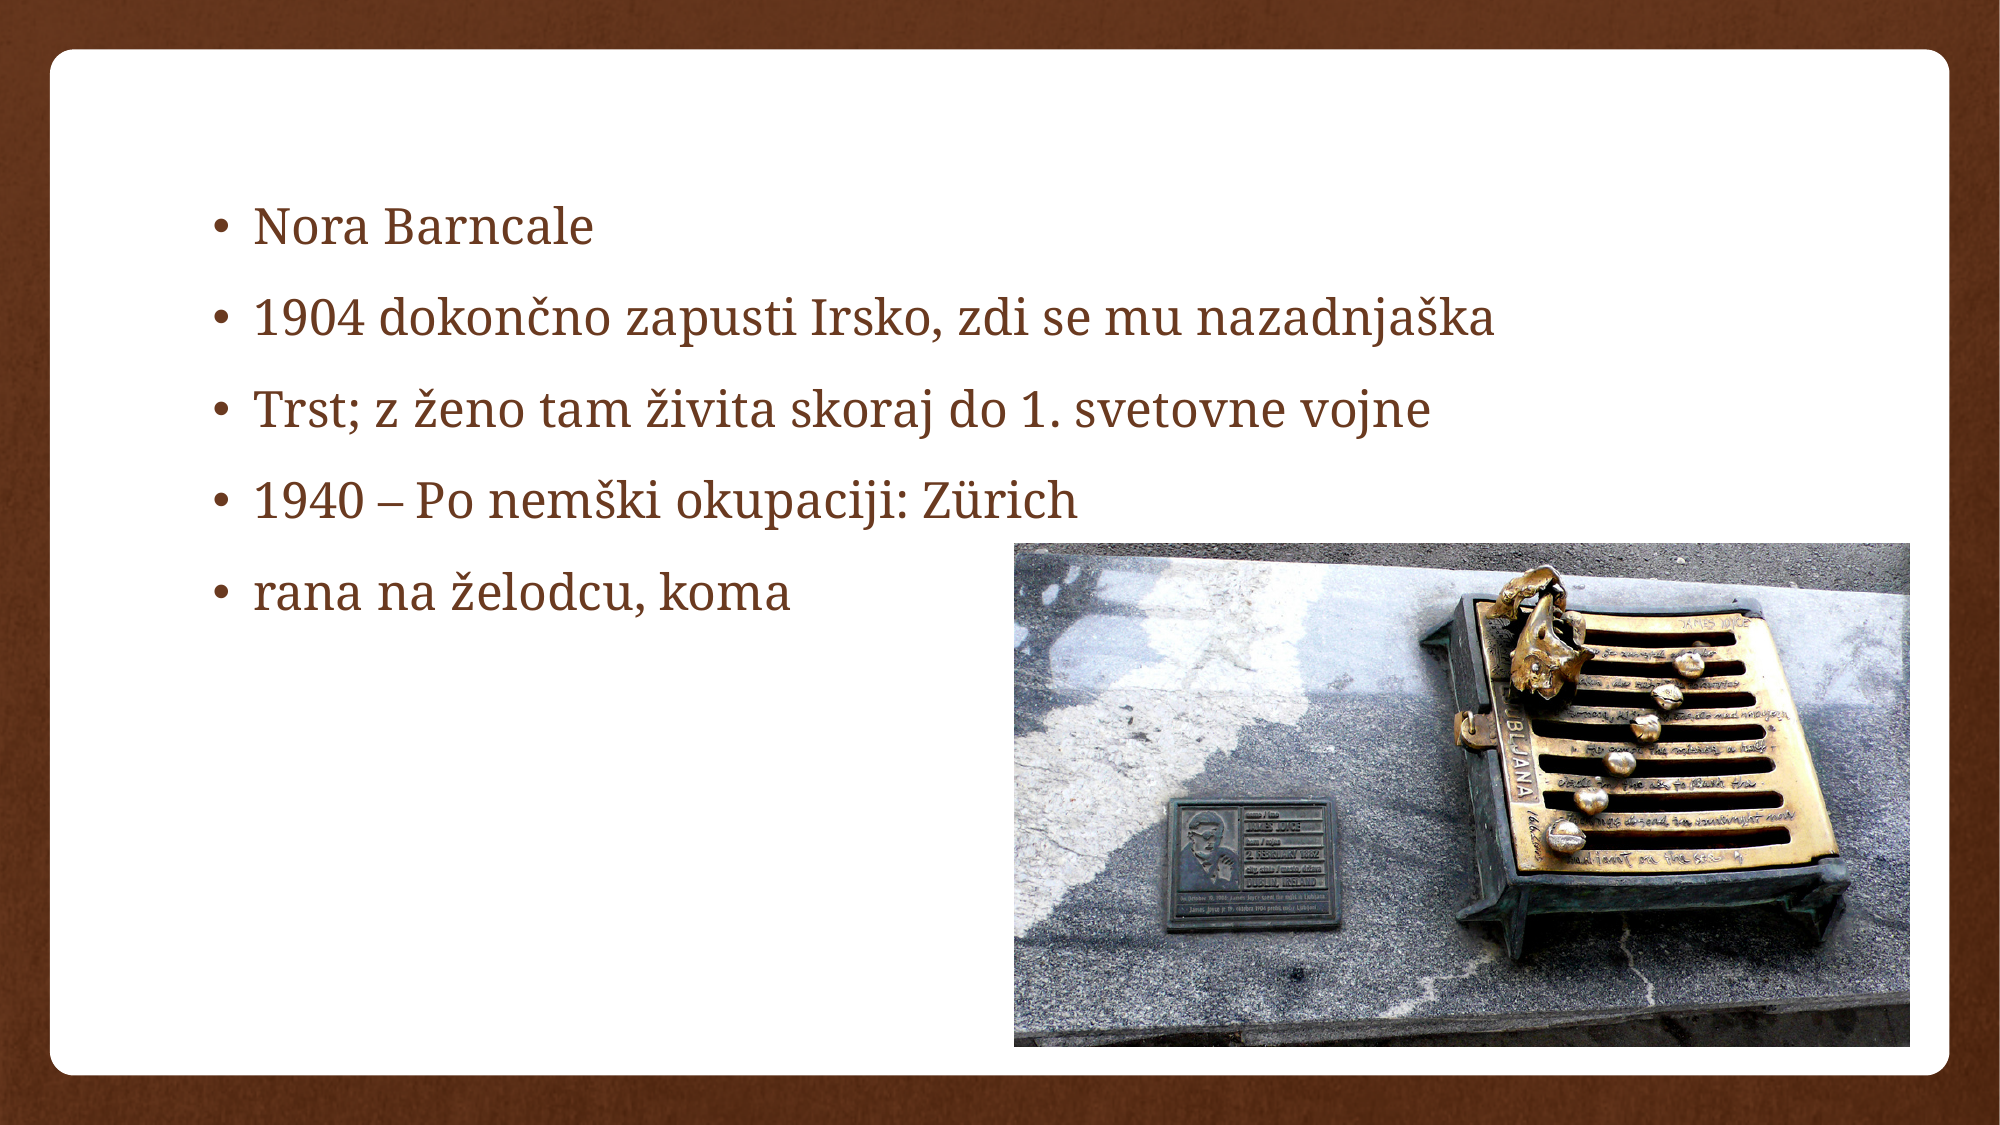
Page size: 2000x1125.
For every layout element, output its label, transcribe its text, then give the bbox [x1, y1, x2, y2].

list Nora Barncale 1904 dokončno zapusti Irsko, zdi se mu nazadnjaška Trst; z ženo tam živita skoraj do 1. svetovne vojne 1940 – Po nemški okupaciji: Zürich rana na želodcu, koma [197, 193, 1798, 894]
picture [0, 0, 2000, 1125]
